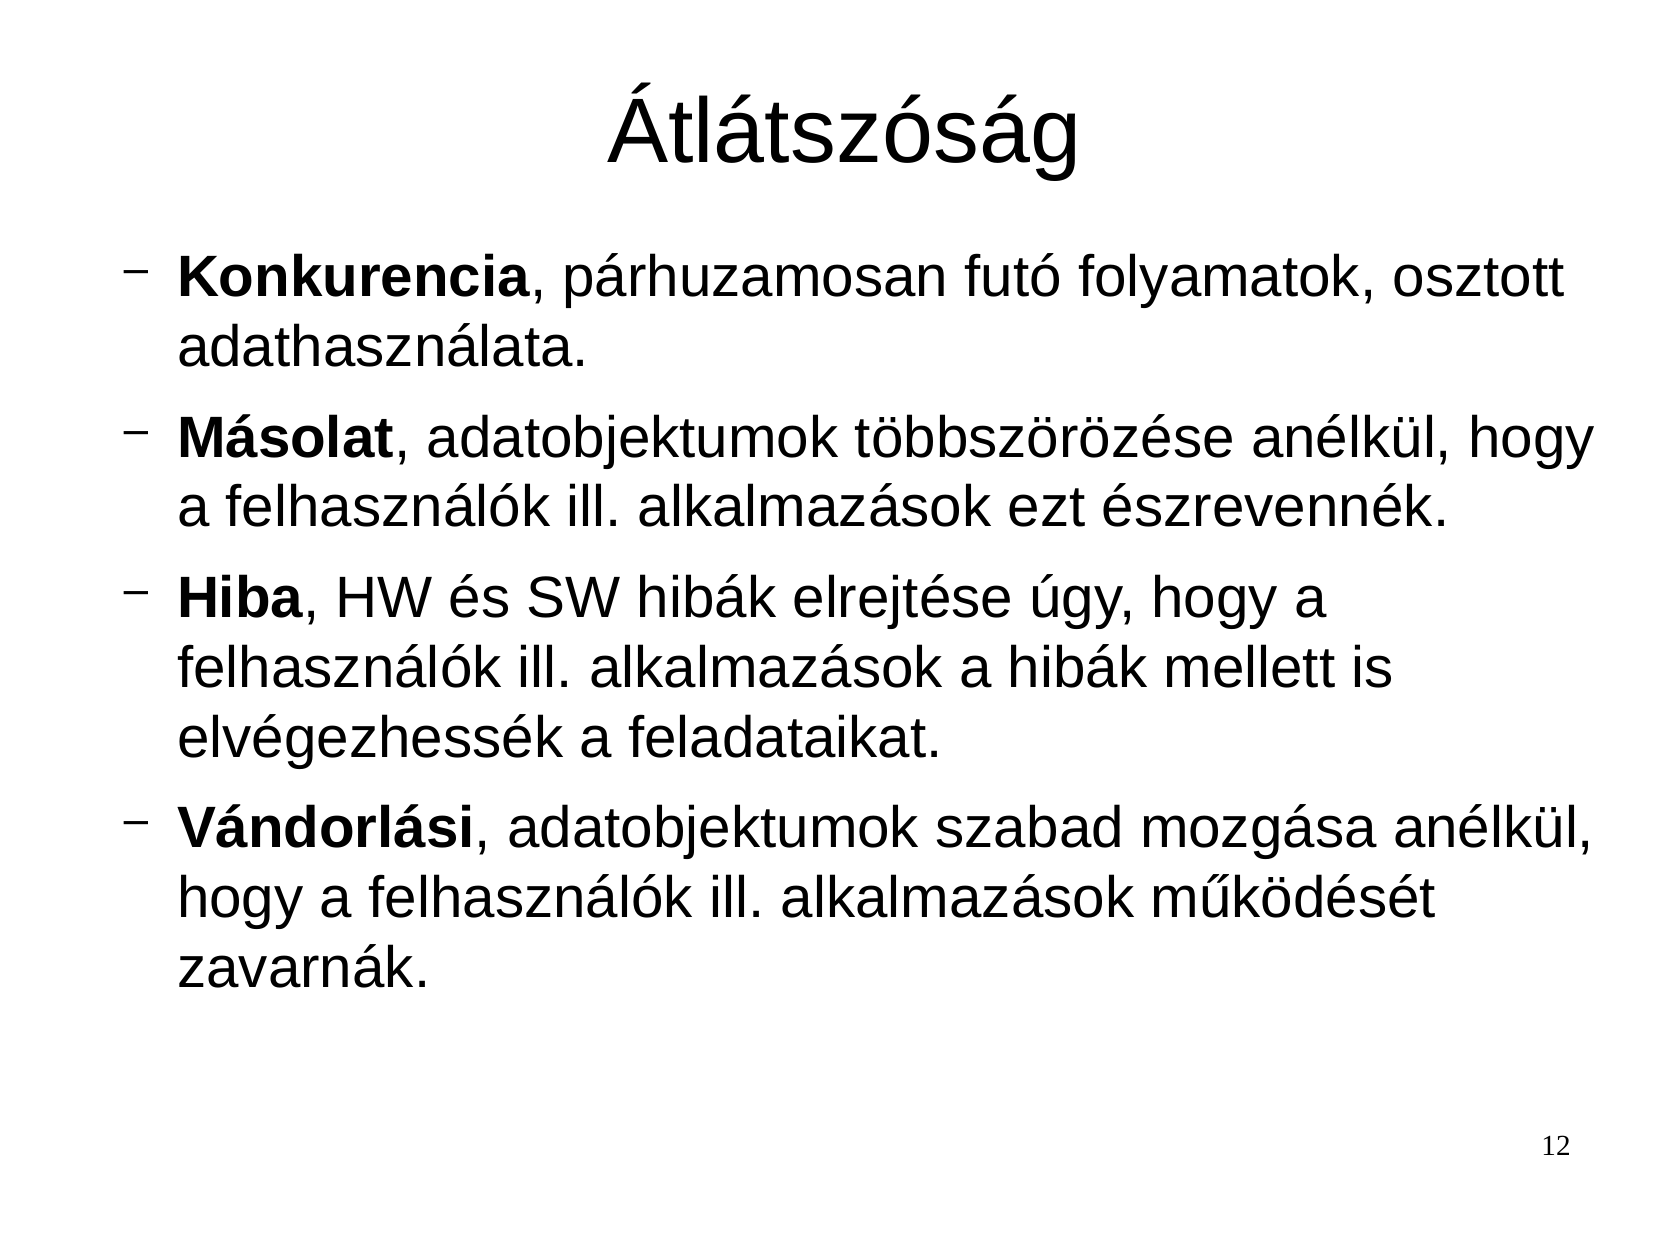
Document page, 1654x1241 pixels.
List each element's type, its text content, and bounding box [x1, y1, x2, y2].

title Átlátszóság [124, 22, 1530, 230]
list Konkurencia, párhuzamosan futó folyamatok, osztott adathasználata. Másolat, adatobjektumok többszörözése anélkül, hogy a felhasználók ill. alkalmazások ezt észrevennék. Hiba, HW és SW hibák elrejtése úgy, hogy a felhasználók ill. alkalmazások a hibák mellett is elvégezhessék a feladataikat. Vándorlási, adatobjektumok szabad mozgása anélkül, hogy a felhasználók ill. alkalmazások működését zavarnák. [20, 230, 1626, 1216]
